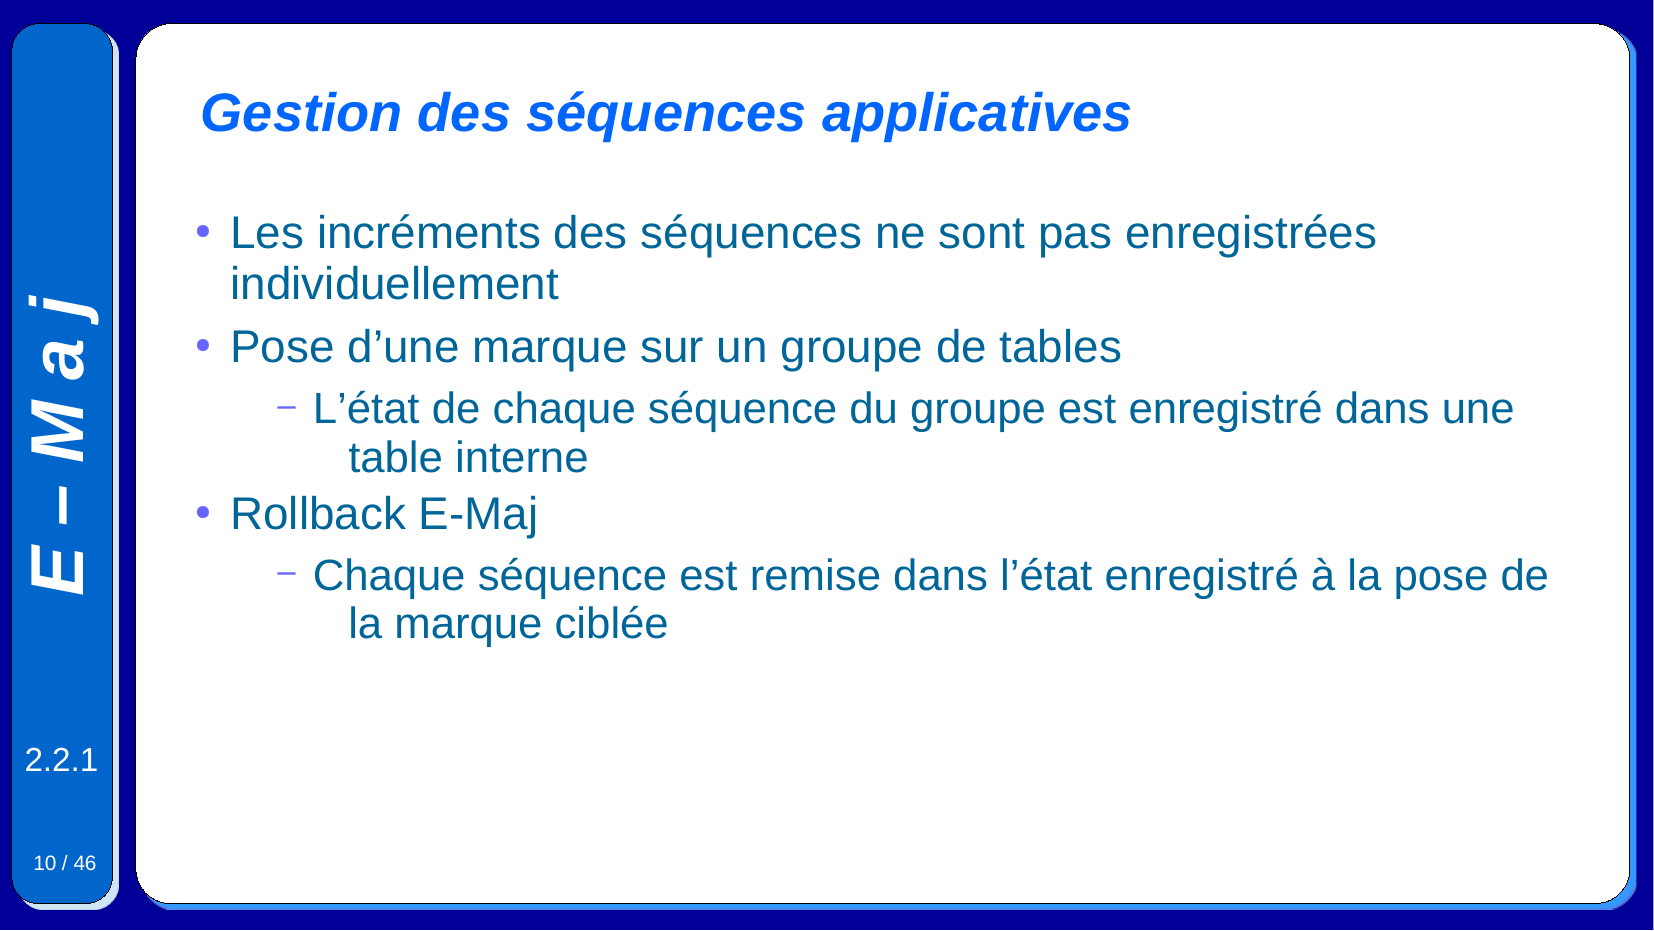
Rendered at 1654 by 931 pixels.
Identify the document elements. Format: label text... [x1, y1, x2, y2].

list Les incréments des séquences ne sont pas enregistrées individuellement Pose d’une marque sur un groupe de tables L’état de chaque séquence du groupe est enregistré dans une table interne Rollback E-Maj Chaque séquence est remise dans l’état enregistré à la pose de la marque ciblée [177, 206, 1587, 827]
title Gestion des séquences applicatives [200, 34, 1575, 191]
